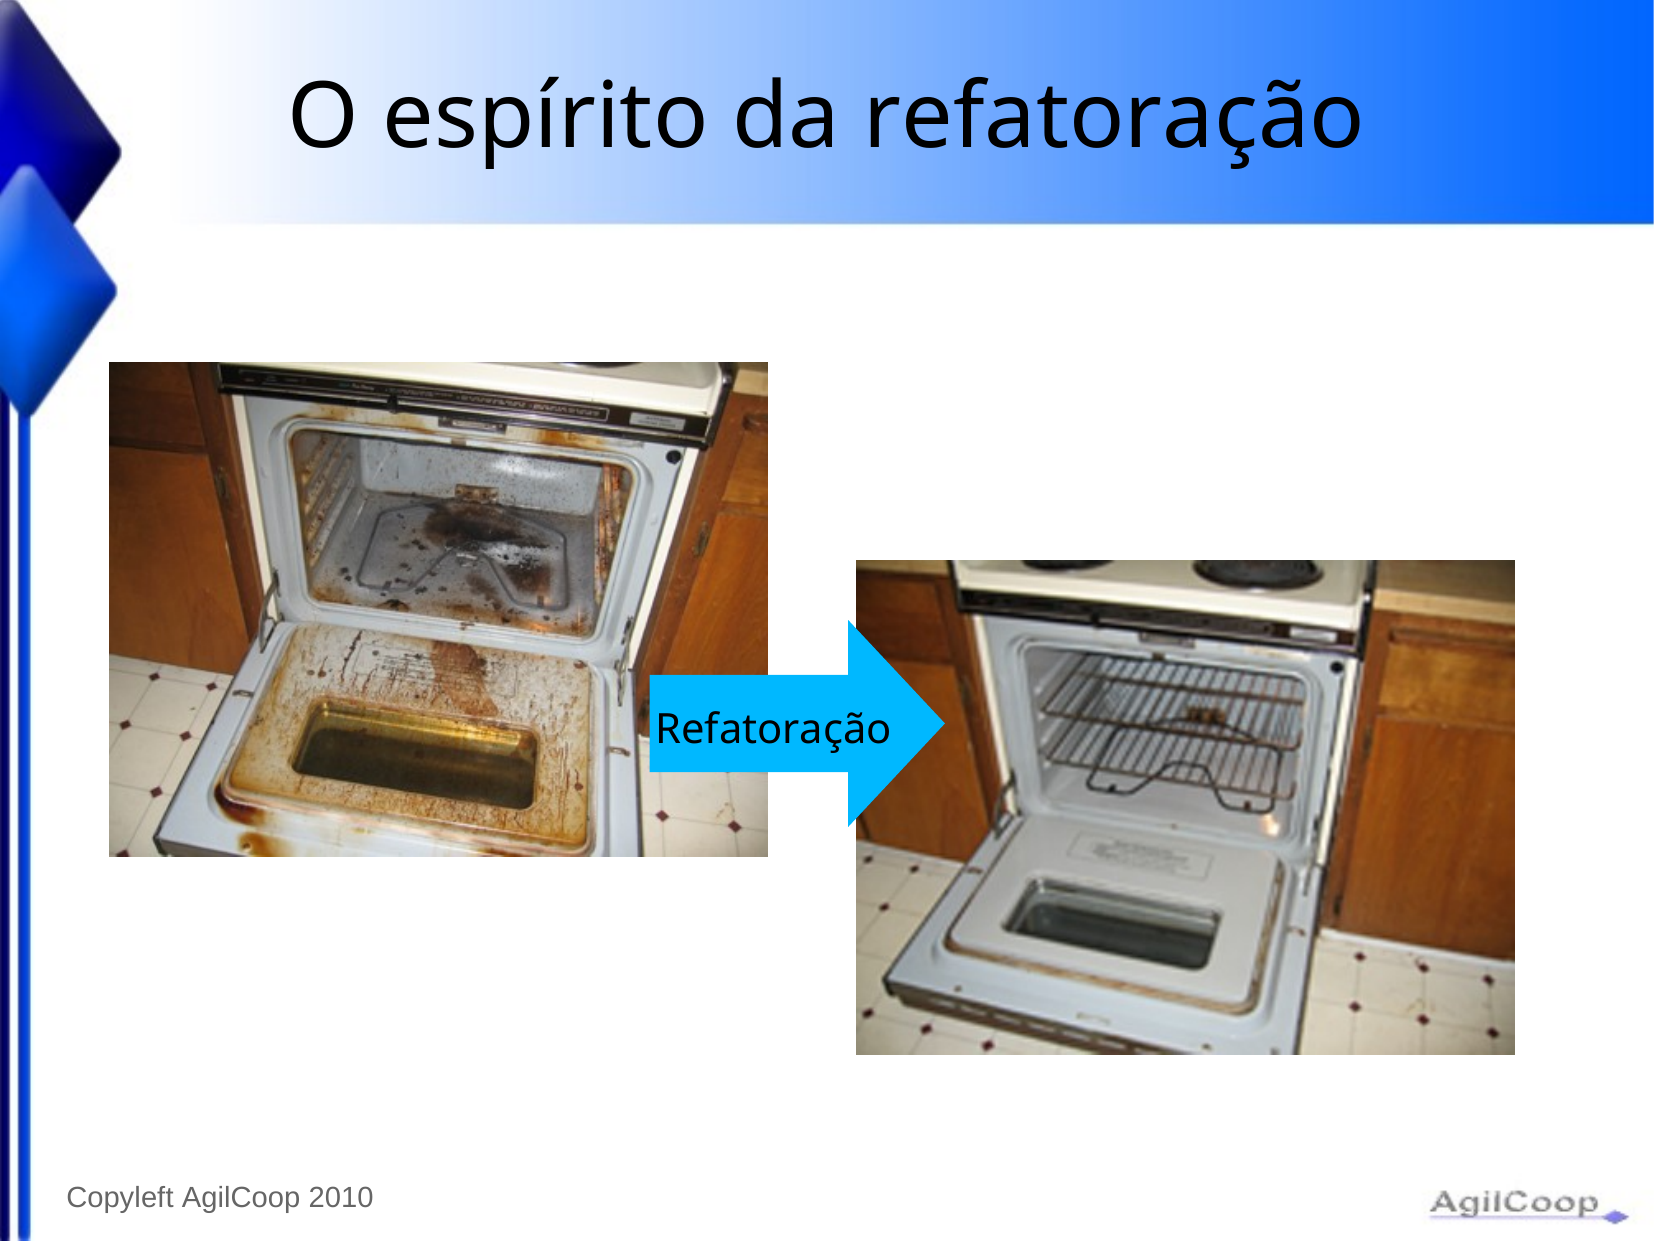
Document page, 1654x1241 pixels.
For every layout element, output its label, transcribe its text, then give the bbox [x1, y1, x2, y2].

title O espírito da refatoração [82, 8, 1571, 216]
text_box Refatoração [650, 691, 898, 756]
picture [0, 0, 1654, 1241]
text_box [649, 620, 945, 827]
